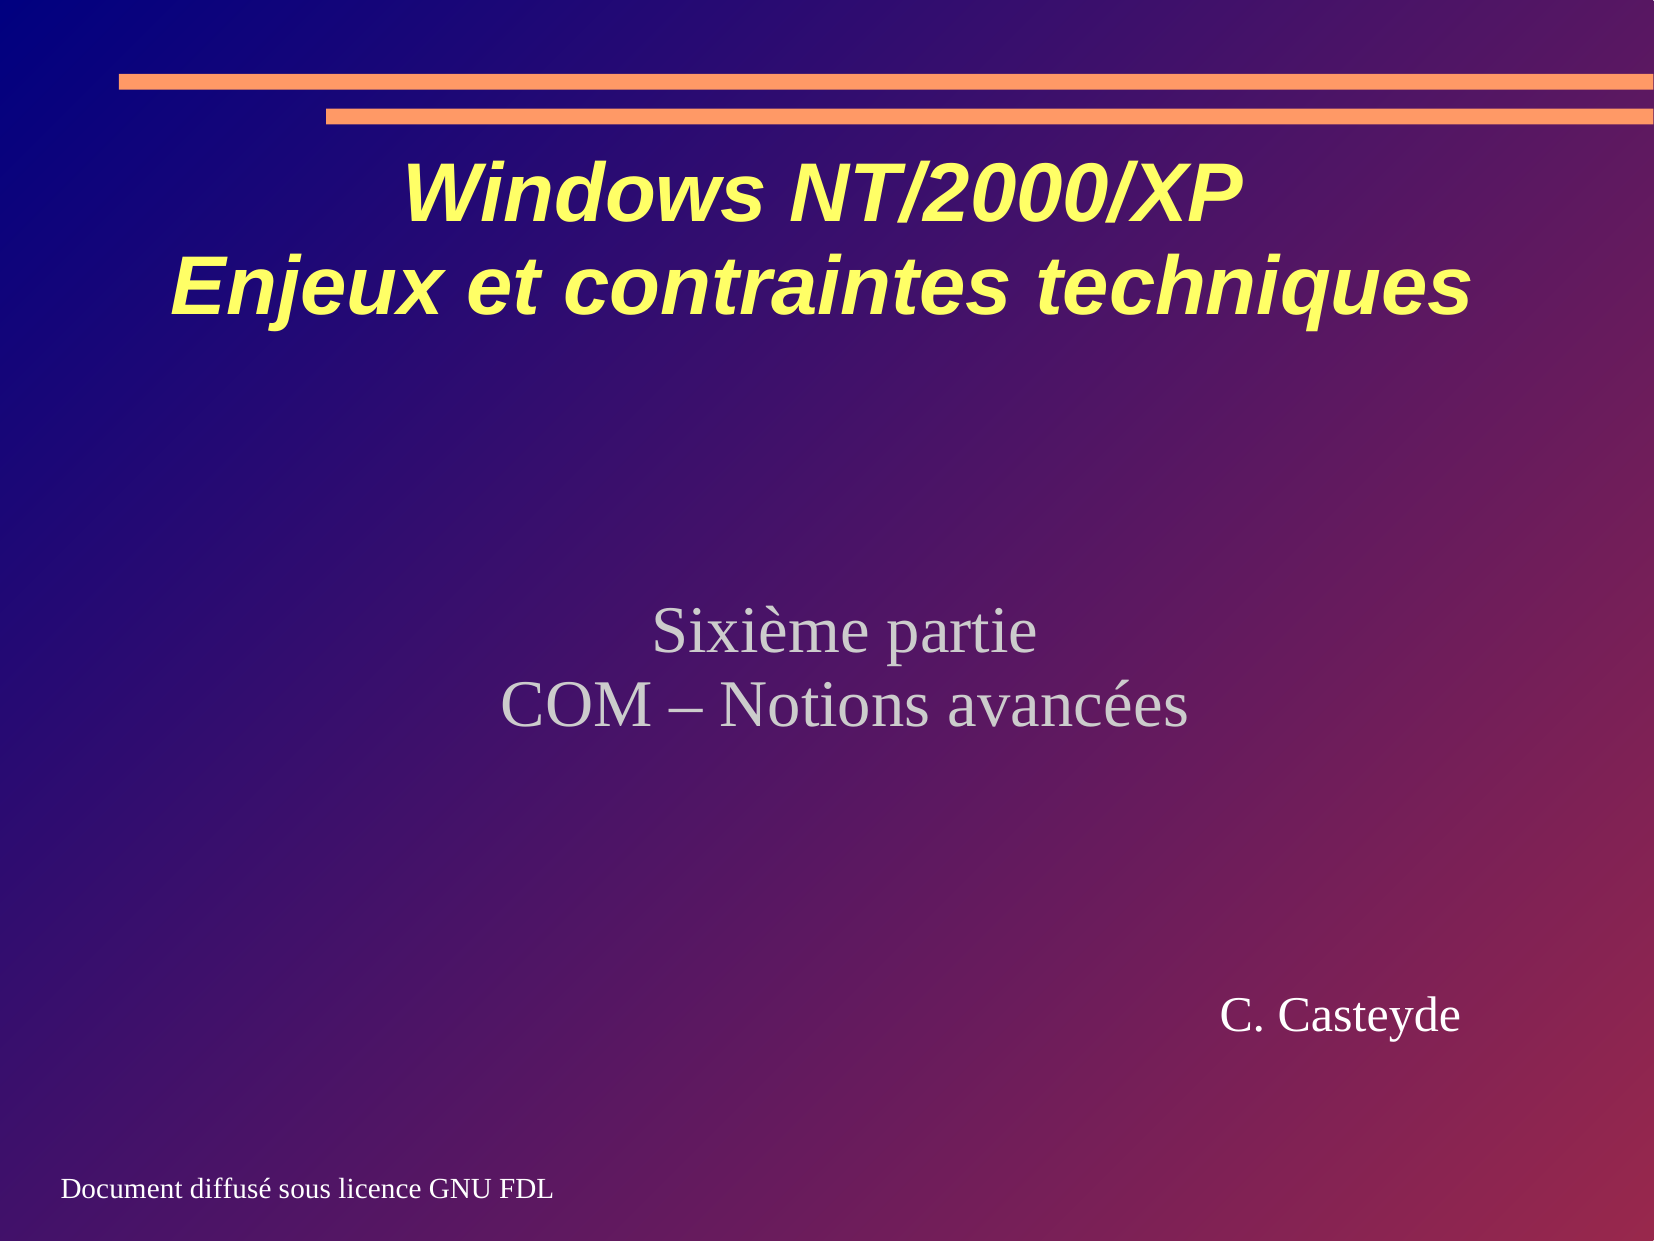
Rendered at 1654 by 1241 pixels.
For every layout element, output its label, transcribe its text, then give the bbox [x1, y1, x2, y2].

title Windows NT/2000/XP Enjeux et contraintes techniques [116, 135, 1529, 343]
text_box C. Casteyde [1219, 986, 1486, 1043]
text_box Document diffusé sous licence GNU FDL [60, 1173, 562, 1206]
subtitle Sixième partie COM – Notions avancées [121, 344, 1534, 989]
